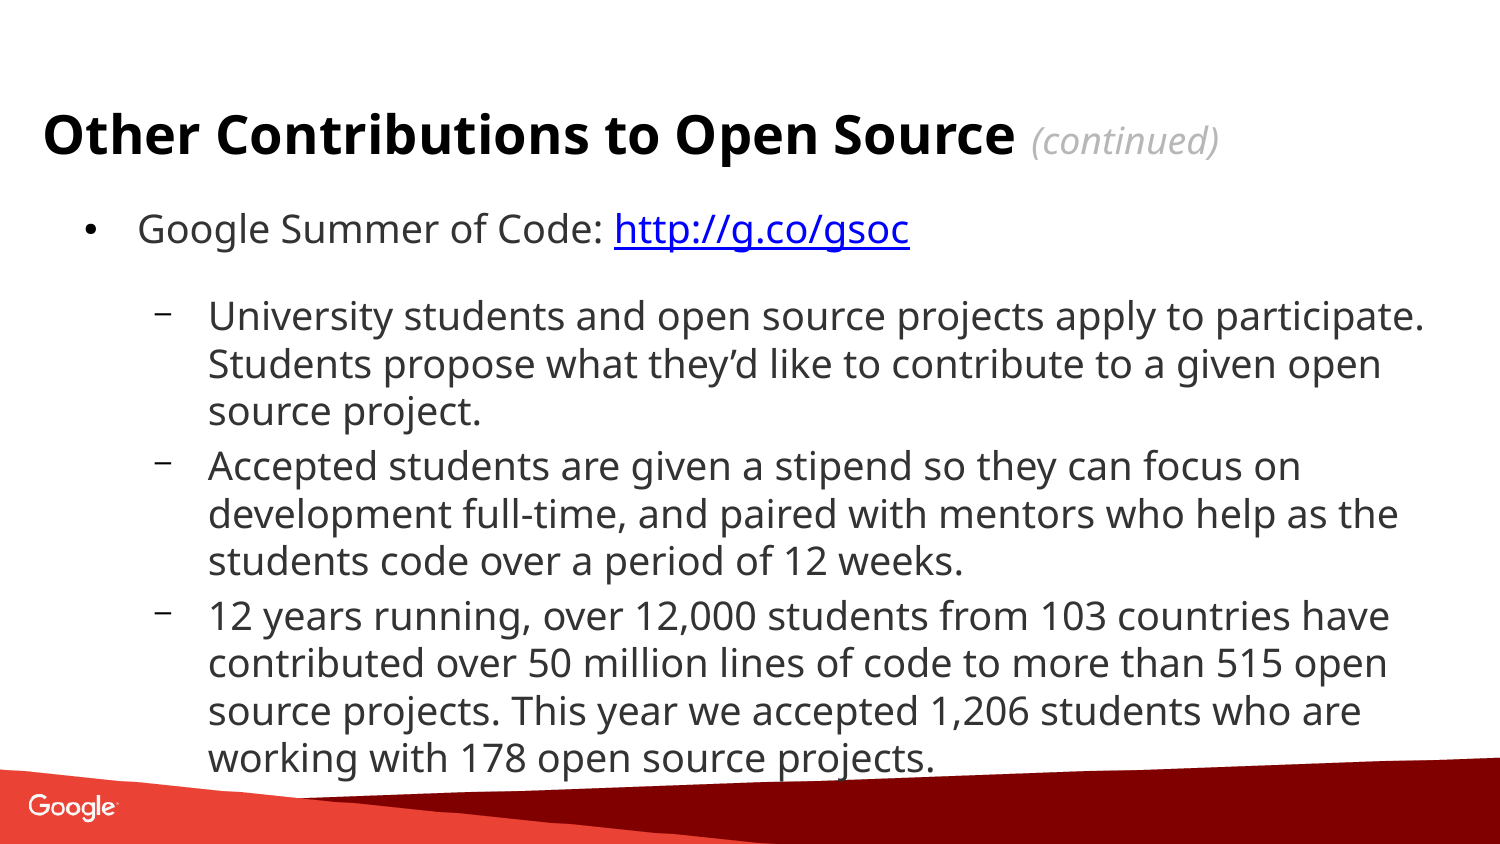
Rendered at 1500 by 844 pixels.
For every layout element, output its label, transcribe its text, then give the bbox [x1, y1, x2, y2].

picture [0, 0, 1500, 844]
list Google Summer of Code: http://g.co/gsoc University students and open source projects apply to participate. Students propose what they’d like to contribute to a given open source project. Accepted students are given a stipend so they can focus on development full-time, and paired with mentors who help as the students code over a period of 12 weeks. 12 years running, over 12,000 students from 103 countries have contributed over 50 million lines of code to more than 515 open source projects. This year we accepted 1,206 students who are working with 178 open source projects. [51, 210, 1449, 750]
text_box Other Contributions to Open Source (continued) [27, 85, 1478, 210]
